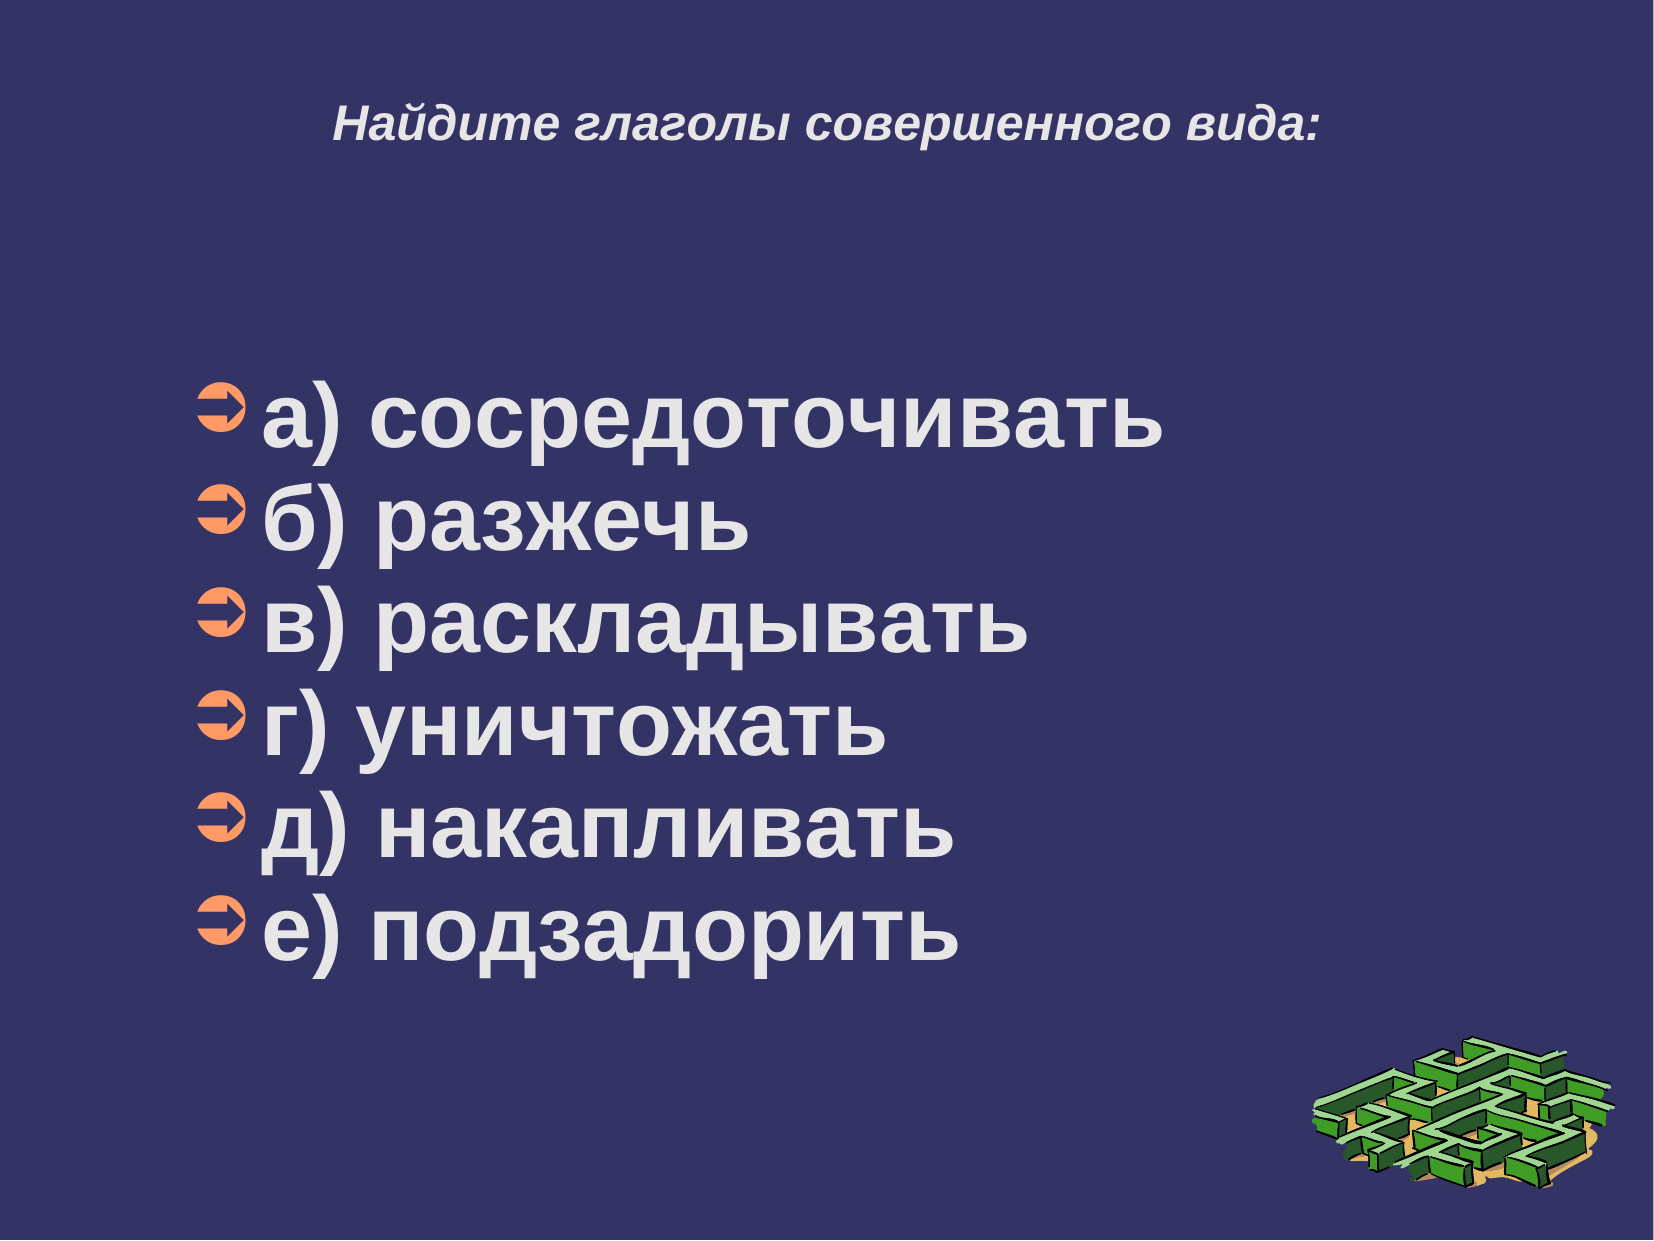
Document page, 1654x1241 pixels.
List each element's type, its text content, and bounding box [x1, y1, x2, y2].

list а) сосредоточивать б) разжечь в) раскладывать г) уничтожать д) накапливать е) подзадорить [178, 364, 1570, 1147]
title Найдите глаголы совершенного вида: [121, 19, 1534, 227]
